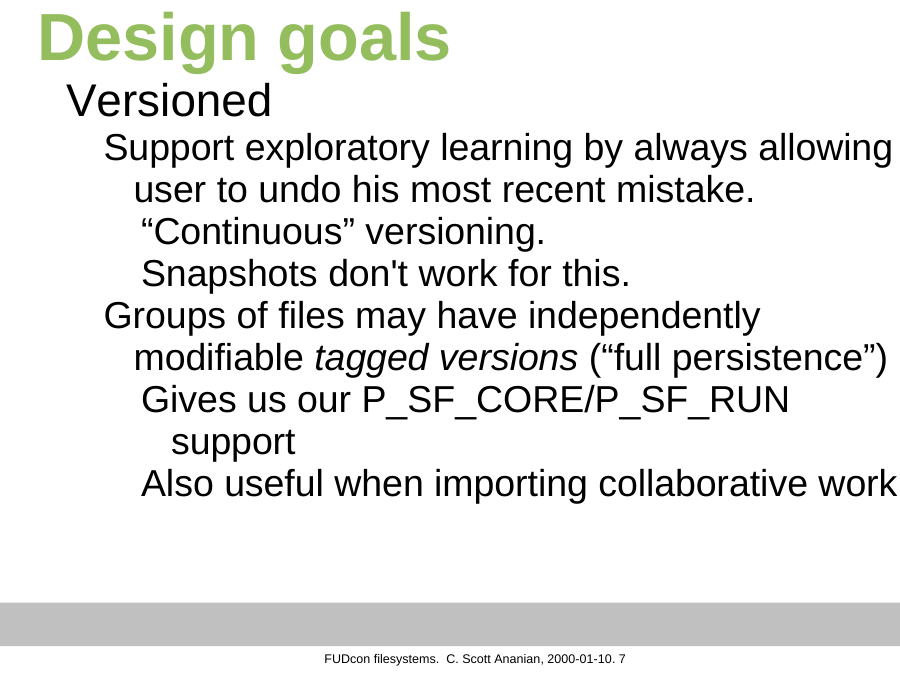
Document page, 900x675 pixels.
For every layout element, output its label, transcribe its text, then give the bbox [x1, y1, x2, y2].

title Design goals [37, 0, 856, 188]
list Versioned Support exploratory learning by always allowing user to undo his most recent mistake. “Continuous” versioning. Snapshots don't work for this. Groups of files may have independently modifiable tagged versions (“full persistence”) Gives us our P_SF_CORE/P_SF_RUN support Also useful when importing collaborative work [66, 75, 900, 675]
